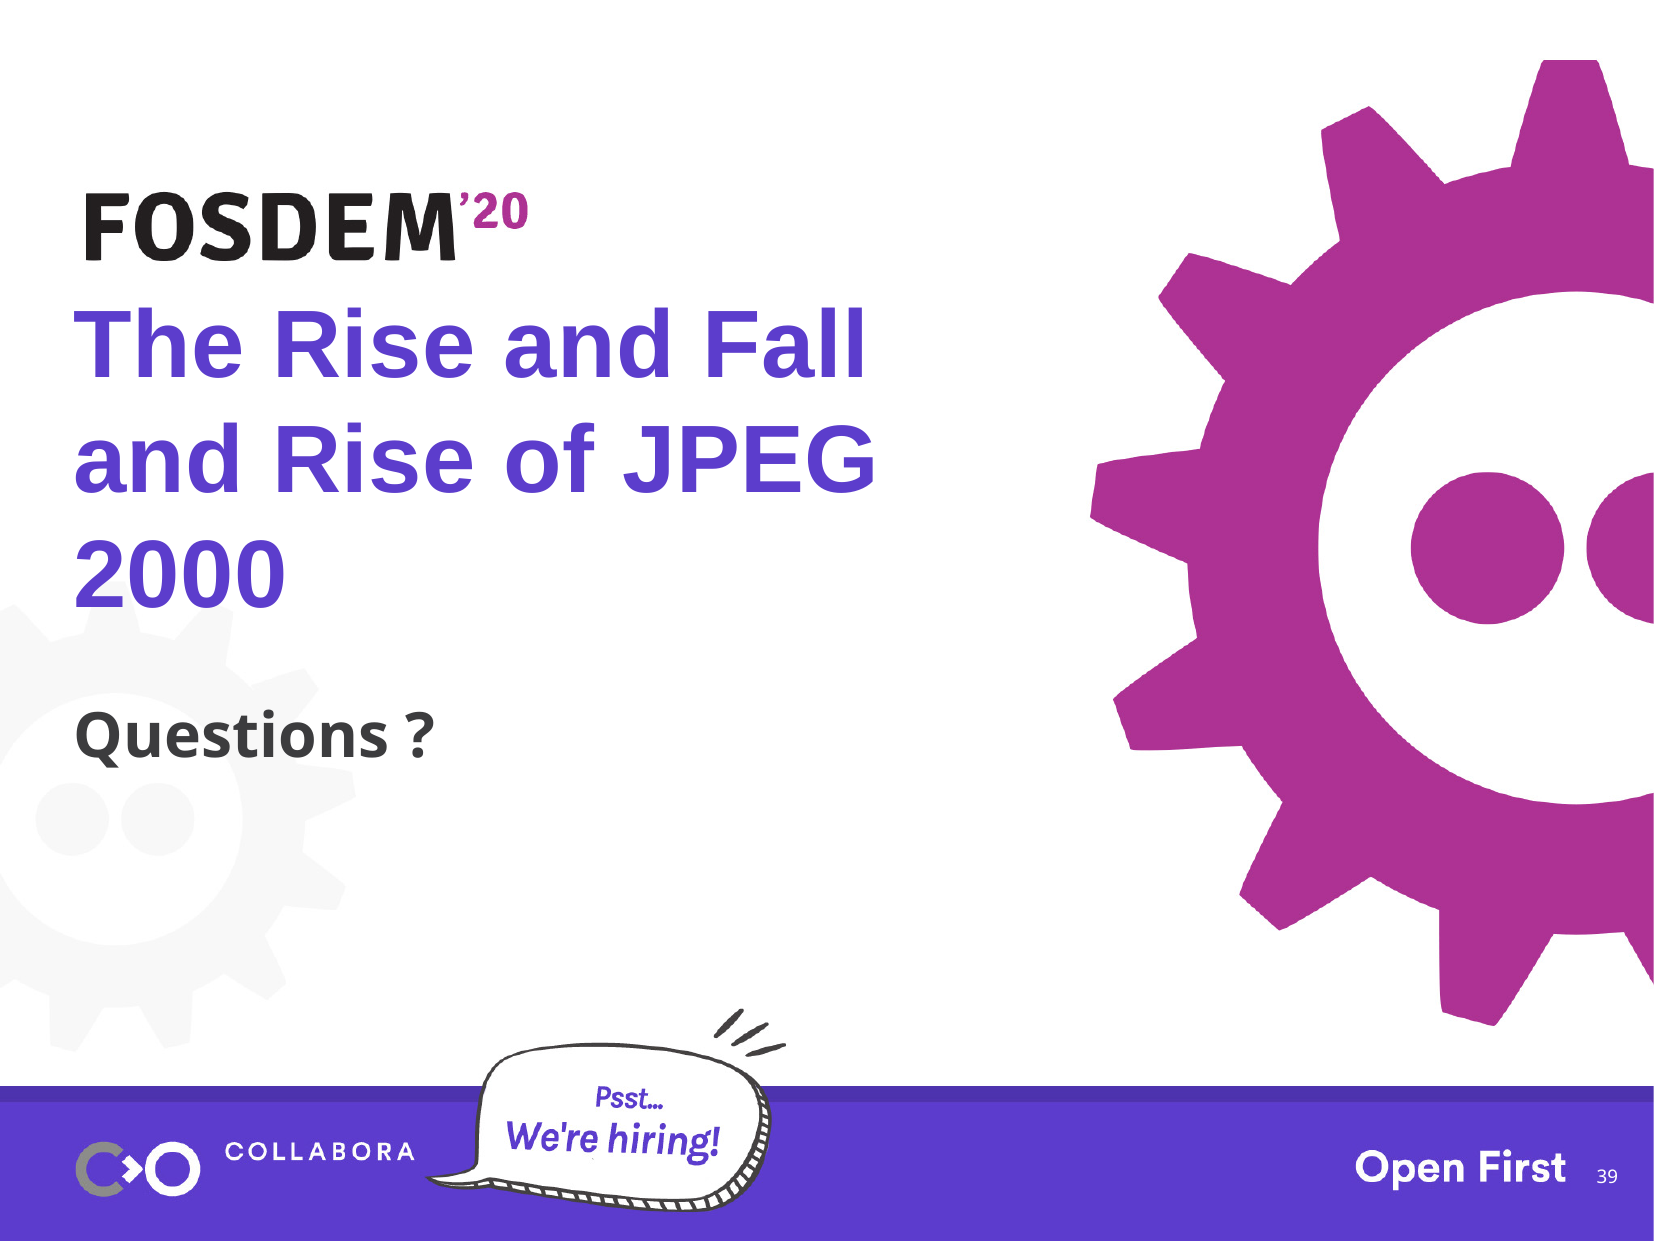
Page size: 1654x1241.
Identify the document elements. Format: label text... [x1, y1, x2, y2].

text_box Questions ? [73, 684, 1058, 782]
picture [0, 0, 1654, 1241]
title The Rise and Fall and Rise of JPEG 2000 [73, 516, 1007, 627]
